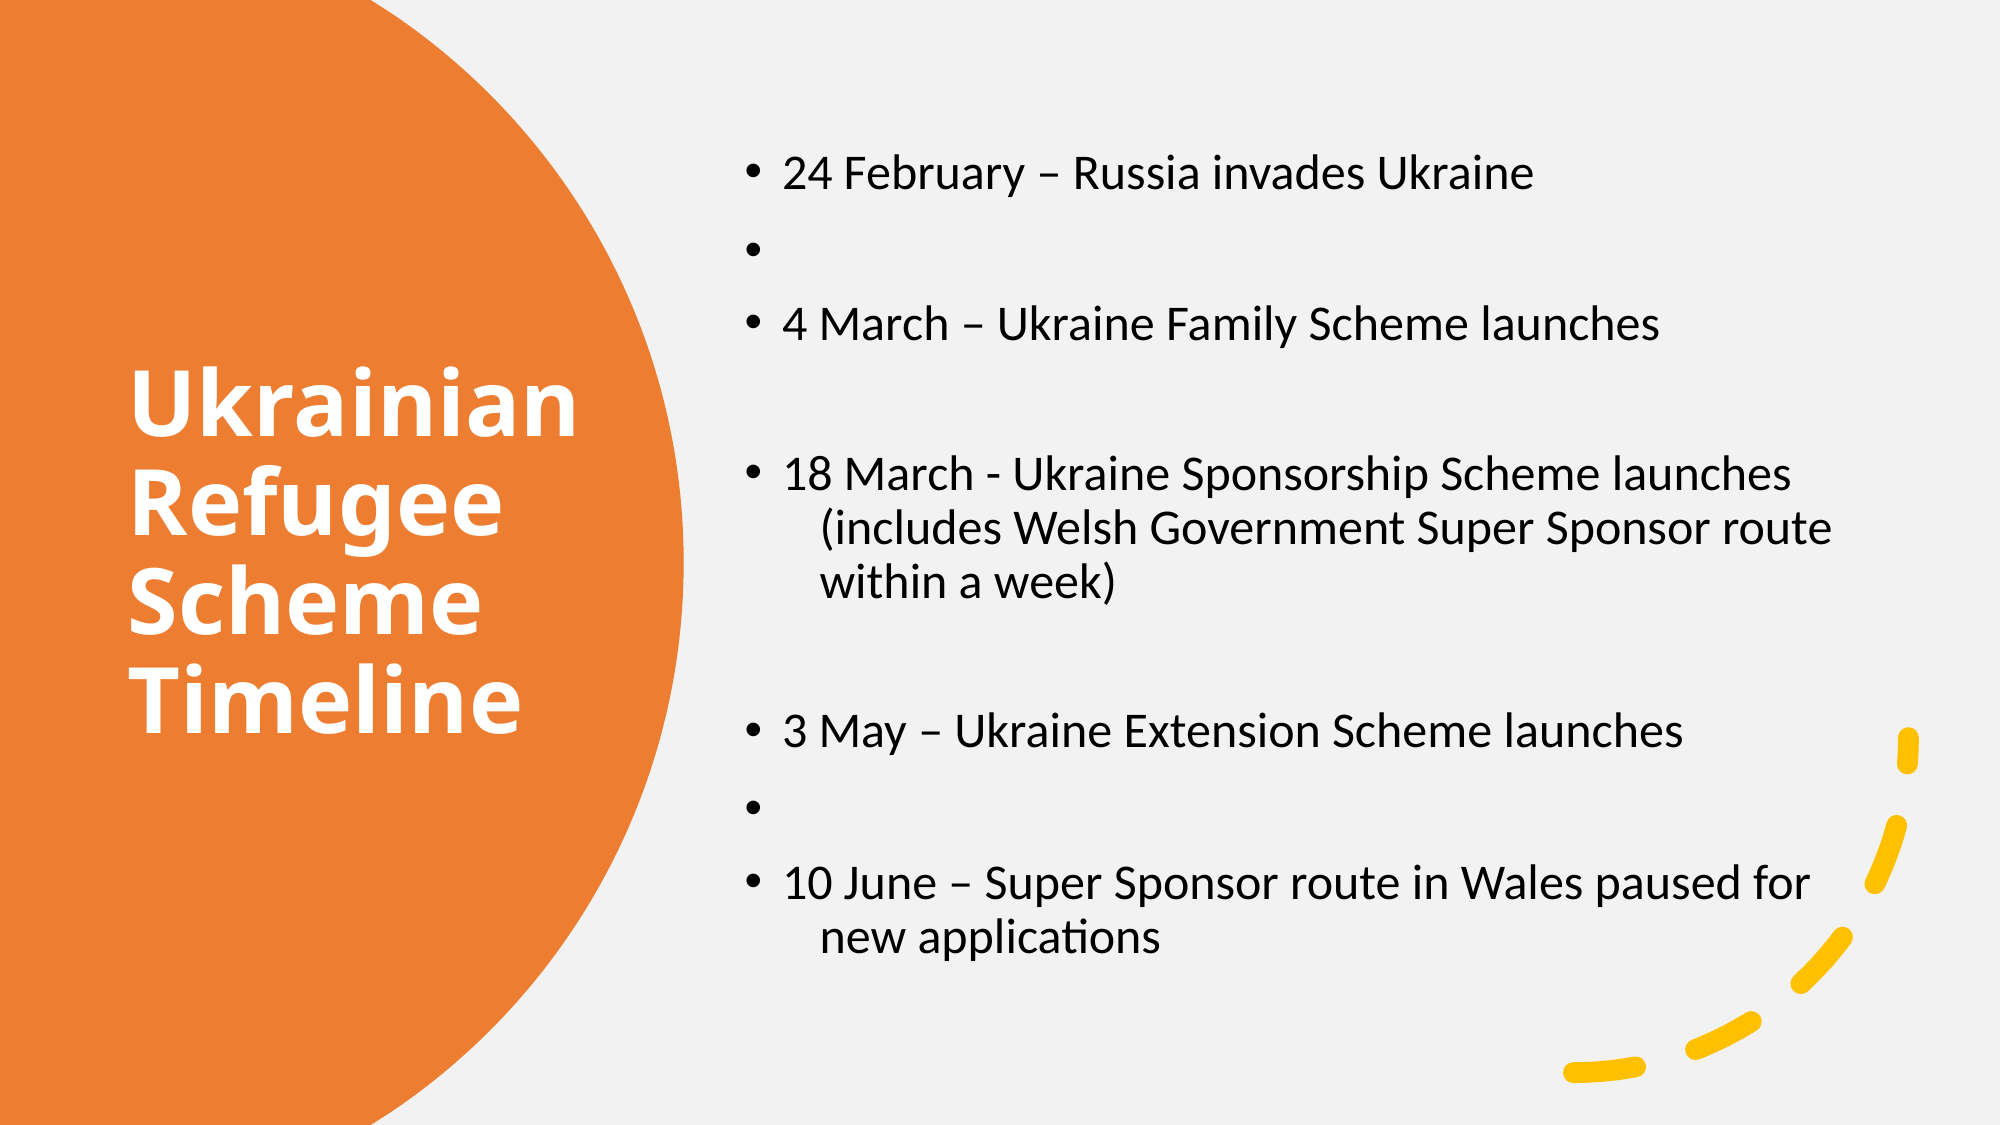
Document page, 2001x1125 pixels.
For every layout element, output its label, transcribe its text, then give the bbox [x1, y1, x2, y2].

title Ukrainian Refugee Scheme Timeline [112, 189, 638, 922]
text_box [0, 0, 2000, 1125]
list 24 February – Russia invades Ukraine 4 March – Ukraine Family Scheme launches 18 March - Ukraine Sponsorship Scheme launches (includes Welsh Government Super Sponsor route within a week) 3 May – Ukraine Extension Scheme launches 10 June – Super Sponsor route in Wales paused for new applications [729, 97, 1863, 1014]
